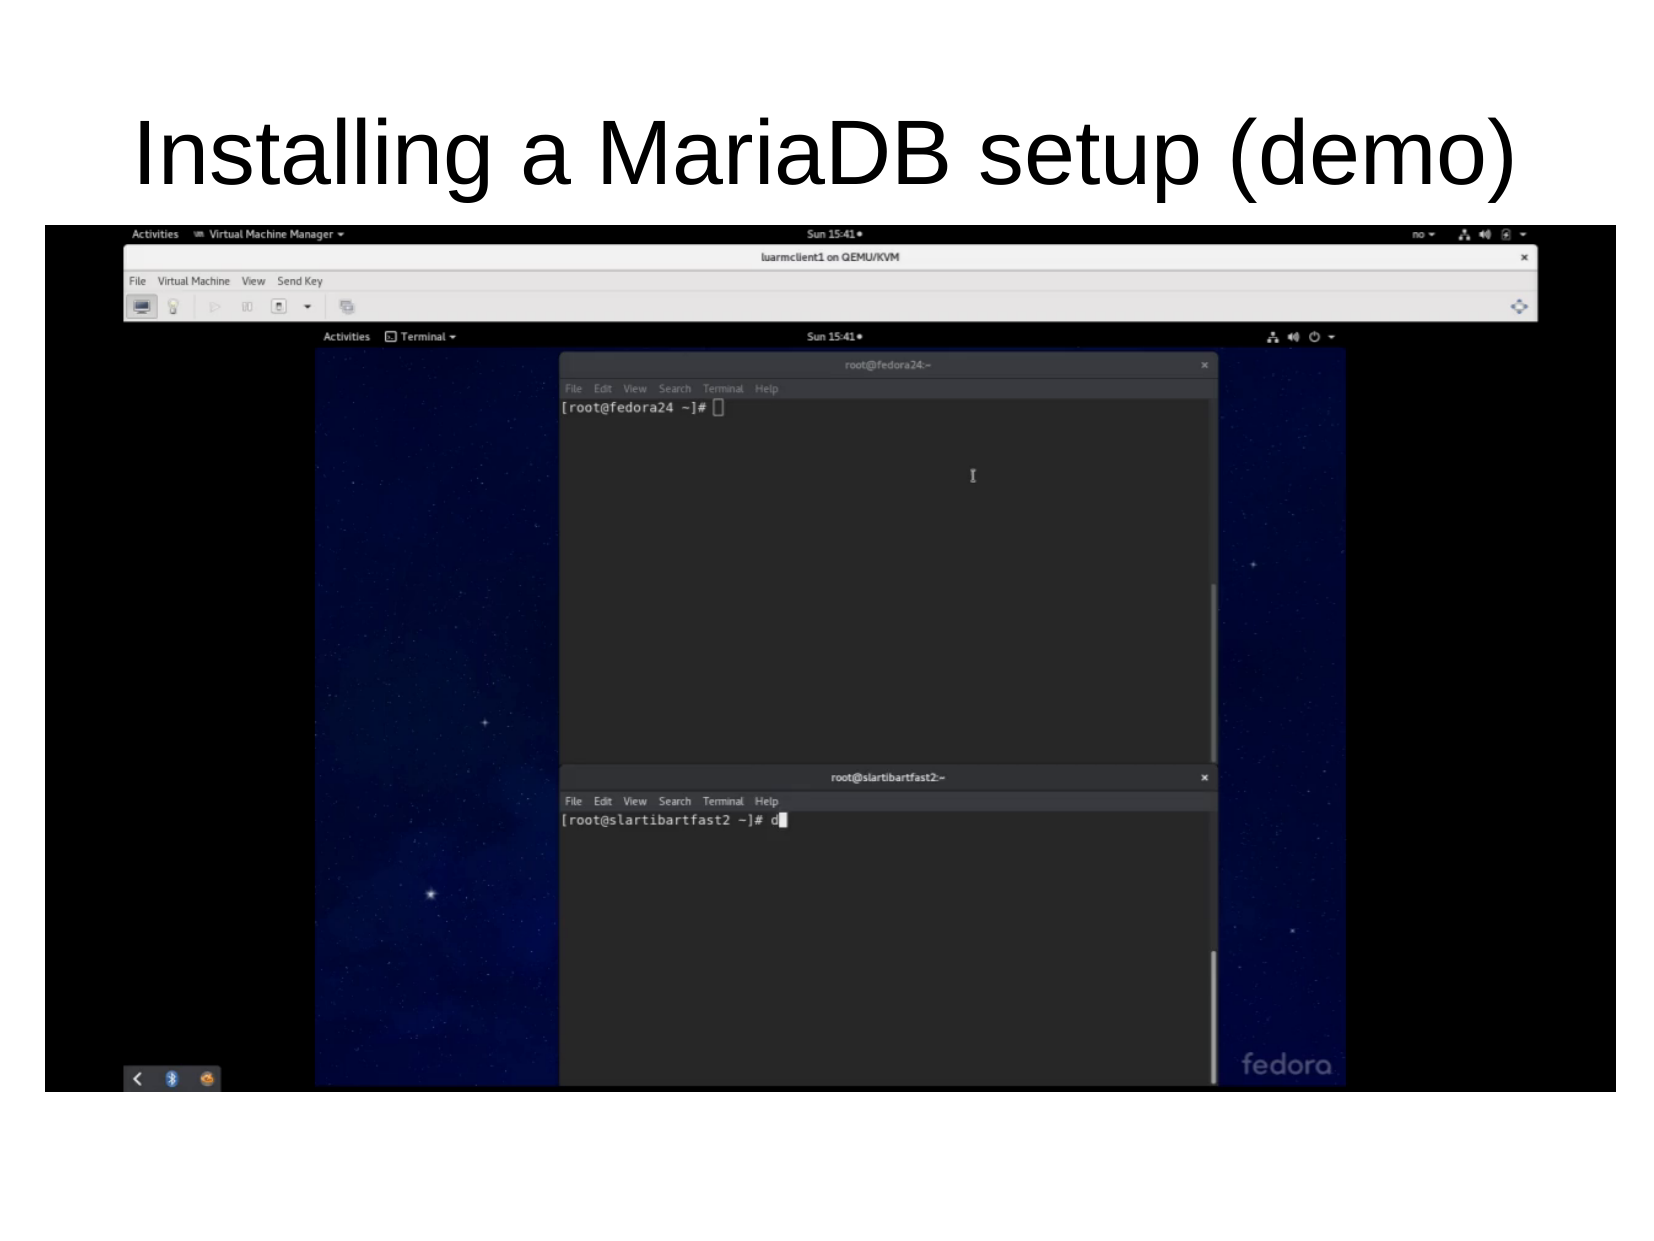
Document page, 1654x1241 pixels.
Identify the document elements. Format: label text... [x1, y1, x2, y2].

title Installing a MariaDB setup (demo) [82, 49, 1571, 225]
text_box [45, 225, 1617, 1093]
